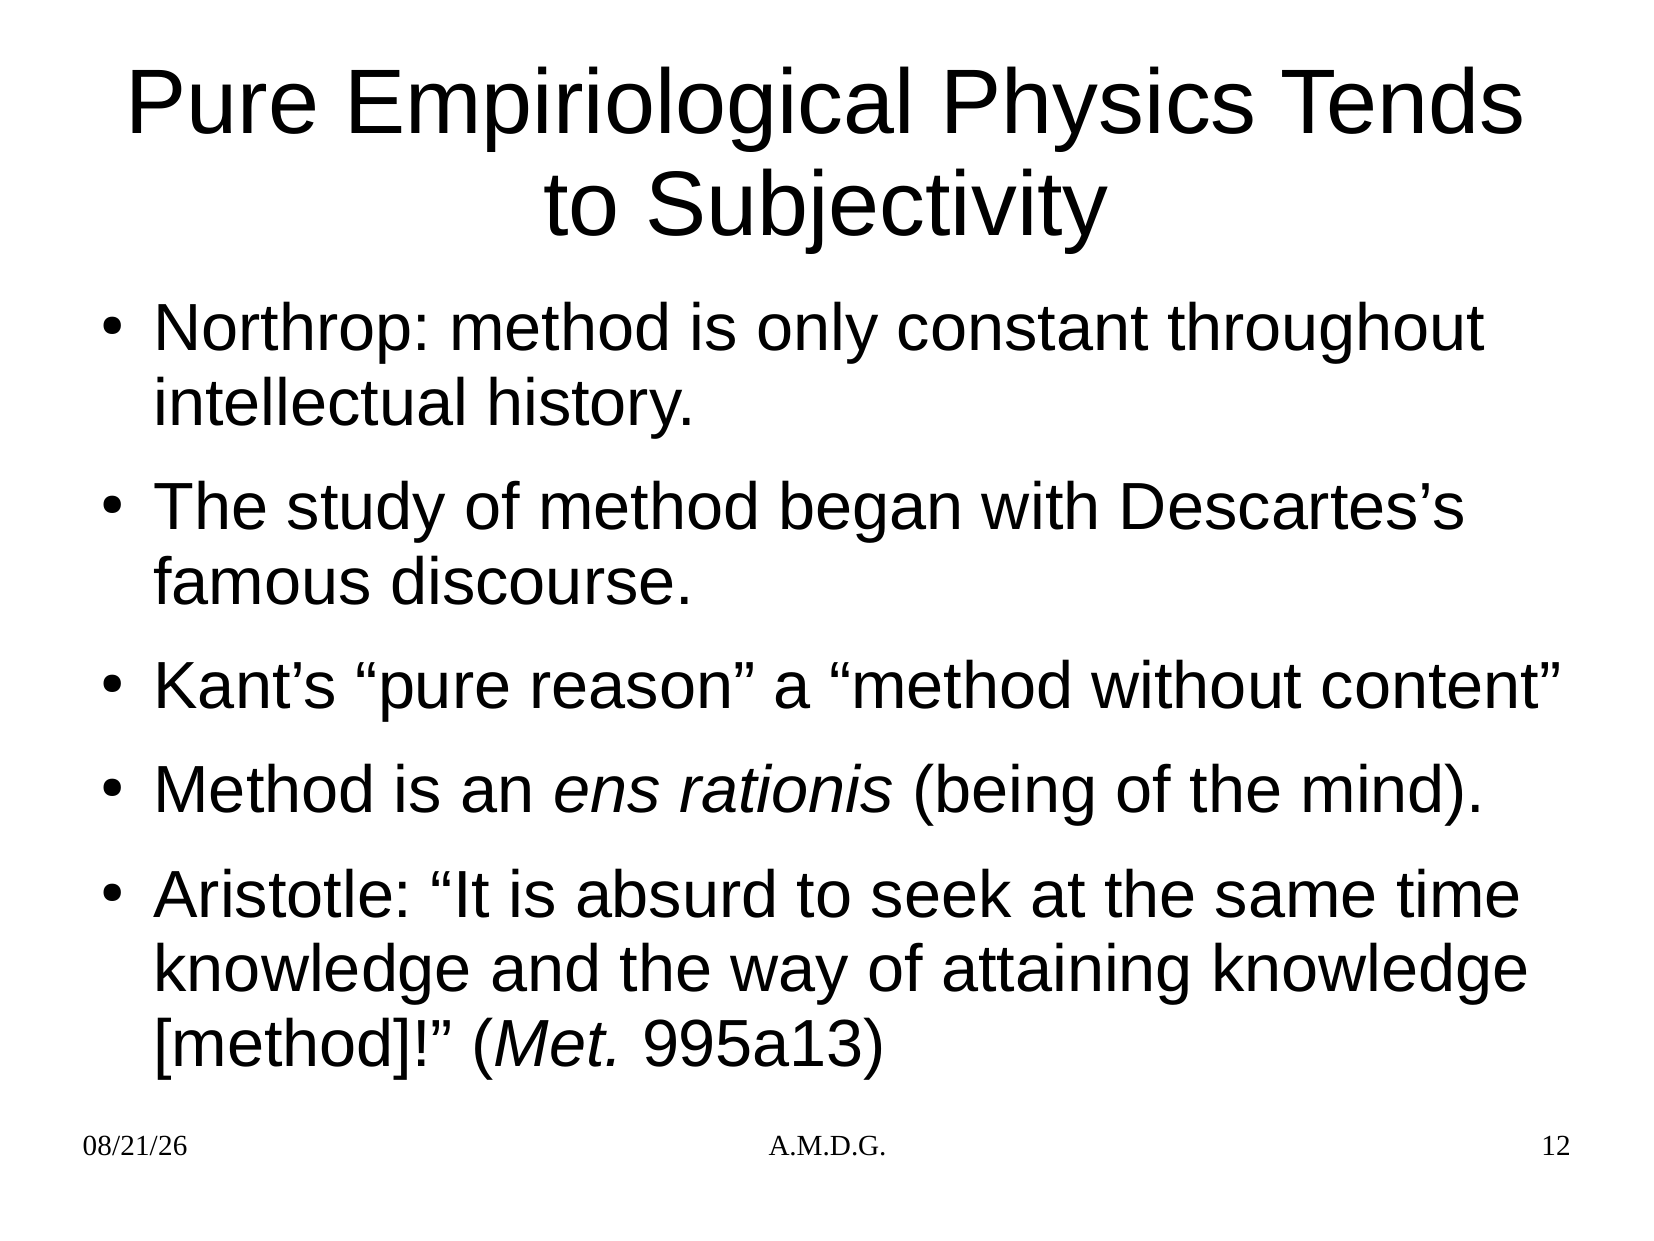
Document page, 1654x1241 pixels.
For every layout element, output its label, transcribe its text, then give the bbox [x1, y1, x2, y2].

list Northrop: method is only constant throughout intellectual history. The study of method began with Descartes’s famous discourse. Kant’s “pure reason” a “method without content” Method is an ens rationis (being of the mind). Aristotle: “It is absurd to seek at the same time knowledge and the way of attaining knowledge [method]!” (Met. 995a13) [82, 290, 1571, 1109]
title Pure Empiriological Physics Tends to Subjectivity [82, 49, 1571, 257]
